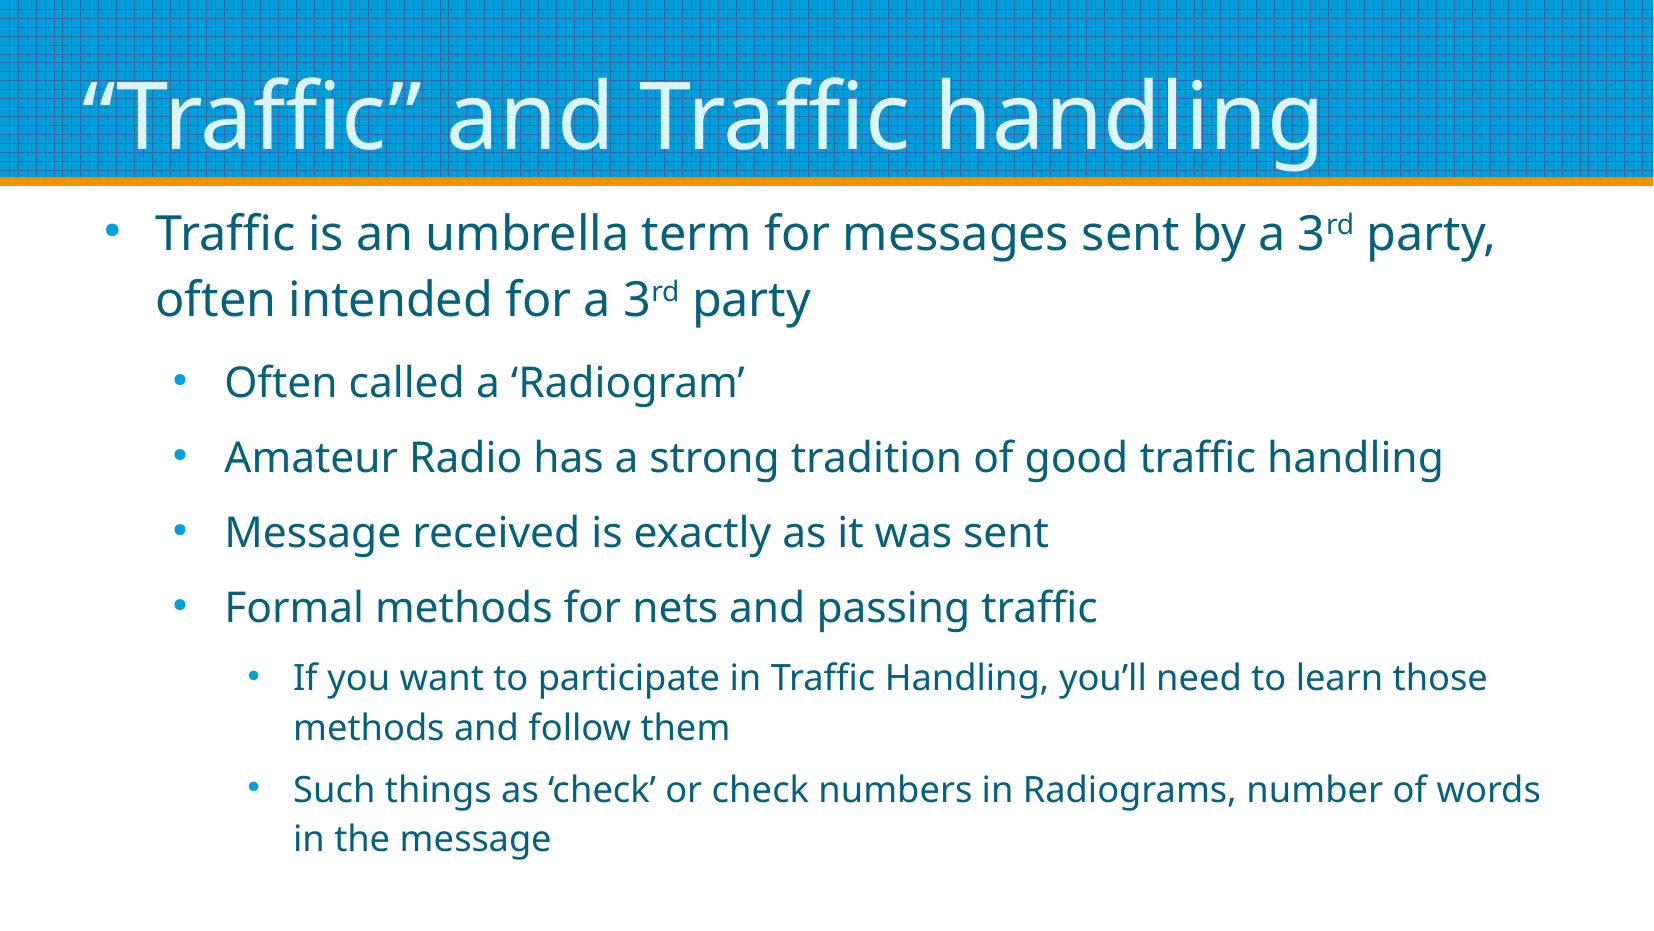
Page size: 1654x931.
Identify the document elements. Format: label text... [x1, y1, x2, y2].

title “Traffic” and Traffic handling [82, 14, 1571, 178]
list Traffic is an umbrella term for messages sent by a 3rd party, often intended for a 3rd party Often called a ‘Radiogram’ Amateur Radio has a strong tradition of good traffic handling Message received is exactly as it was sent Formal methods for nets and passing traffic If you want to participate in Traffic Handling, you’ll need to learn those methods and follow them Such things as ‘check’ or check numbers in Radiograms, number of words in the message [86, 198, 1576, 863]
